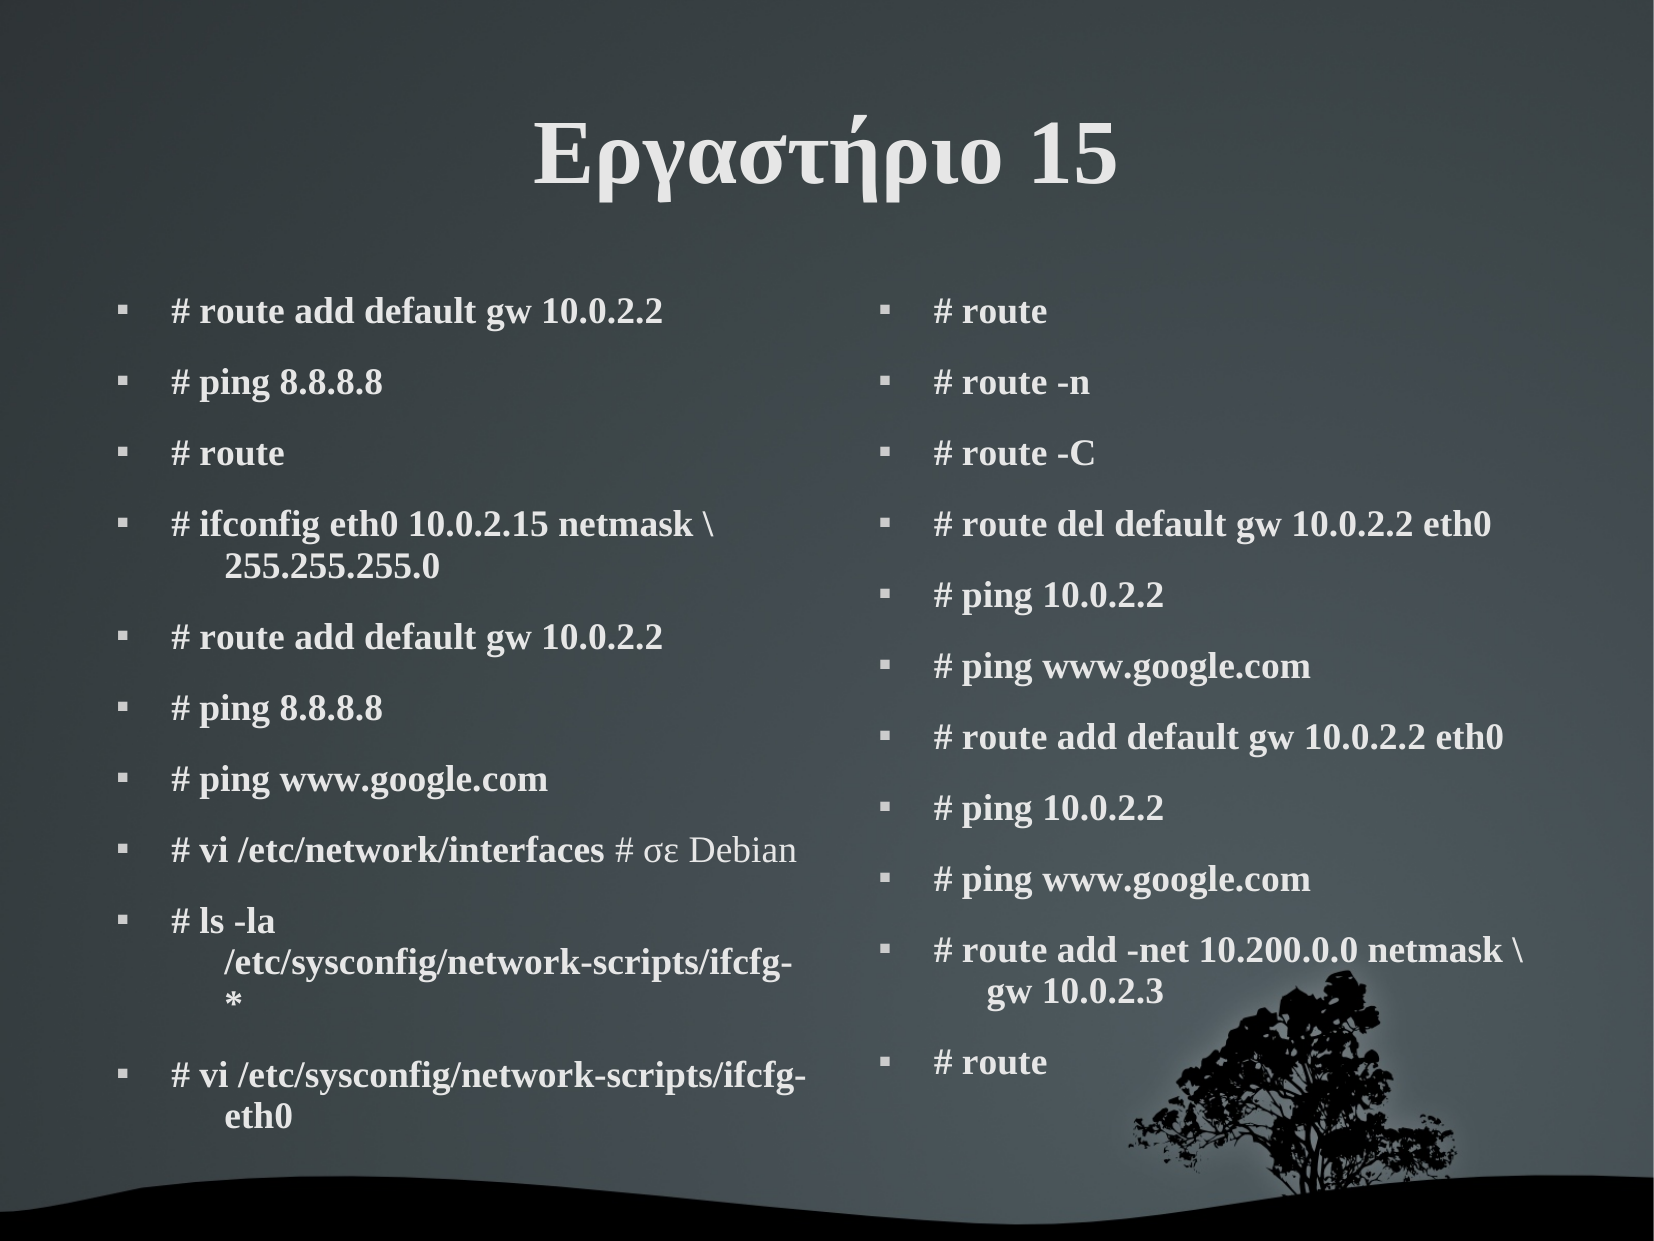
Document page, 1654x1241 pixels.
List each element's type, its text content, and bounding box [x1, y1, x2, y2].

list # route # route -n # route -C # route del default gw 10.0.2.2 eth0 # ping 10.0.2.2 # ping www.google.com # route add default gw 10.0.2.2 eth0 # ping 10.0.2.2 # ping www.google.com # route add -net 10.200.0.0 netmask \ gw 10.0.2.3 # route [845, 290, 1572, 1174]
picture [0, 0, 1654, 1241]
title Εργαστήριο 15 [82, 49, 1571, 257]
list # route add default gw 10.0.2.2 # ping 8.8.8.8 # route # ifconfig eth0 10.0.2.15 netmask \ 255.255.255.0 # route add default gw 10.0.2.2 # ping 8.8.8.8 # ping www.google.com # vi /etc/network/interfaces # σε Debian # ls -la /etc/sysconfig/network-scripts/ifcfg-* # vi /etc/sysconfig/network-scripts/ifcfg-eth0 [82, 290, 809, 1193]
